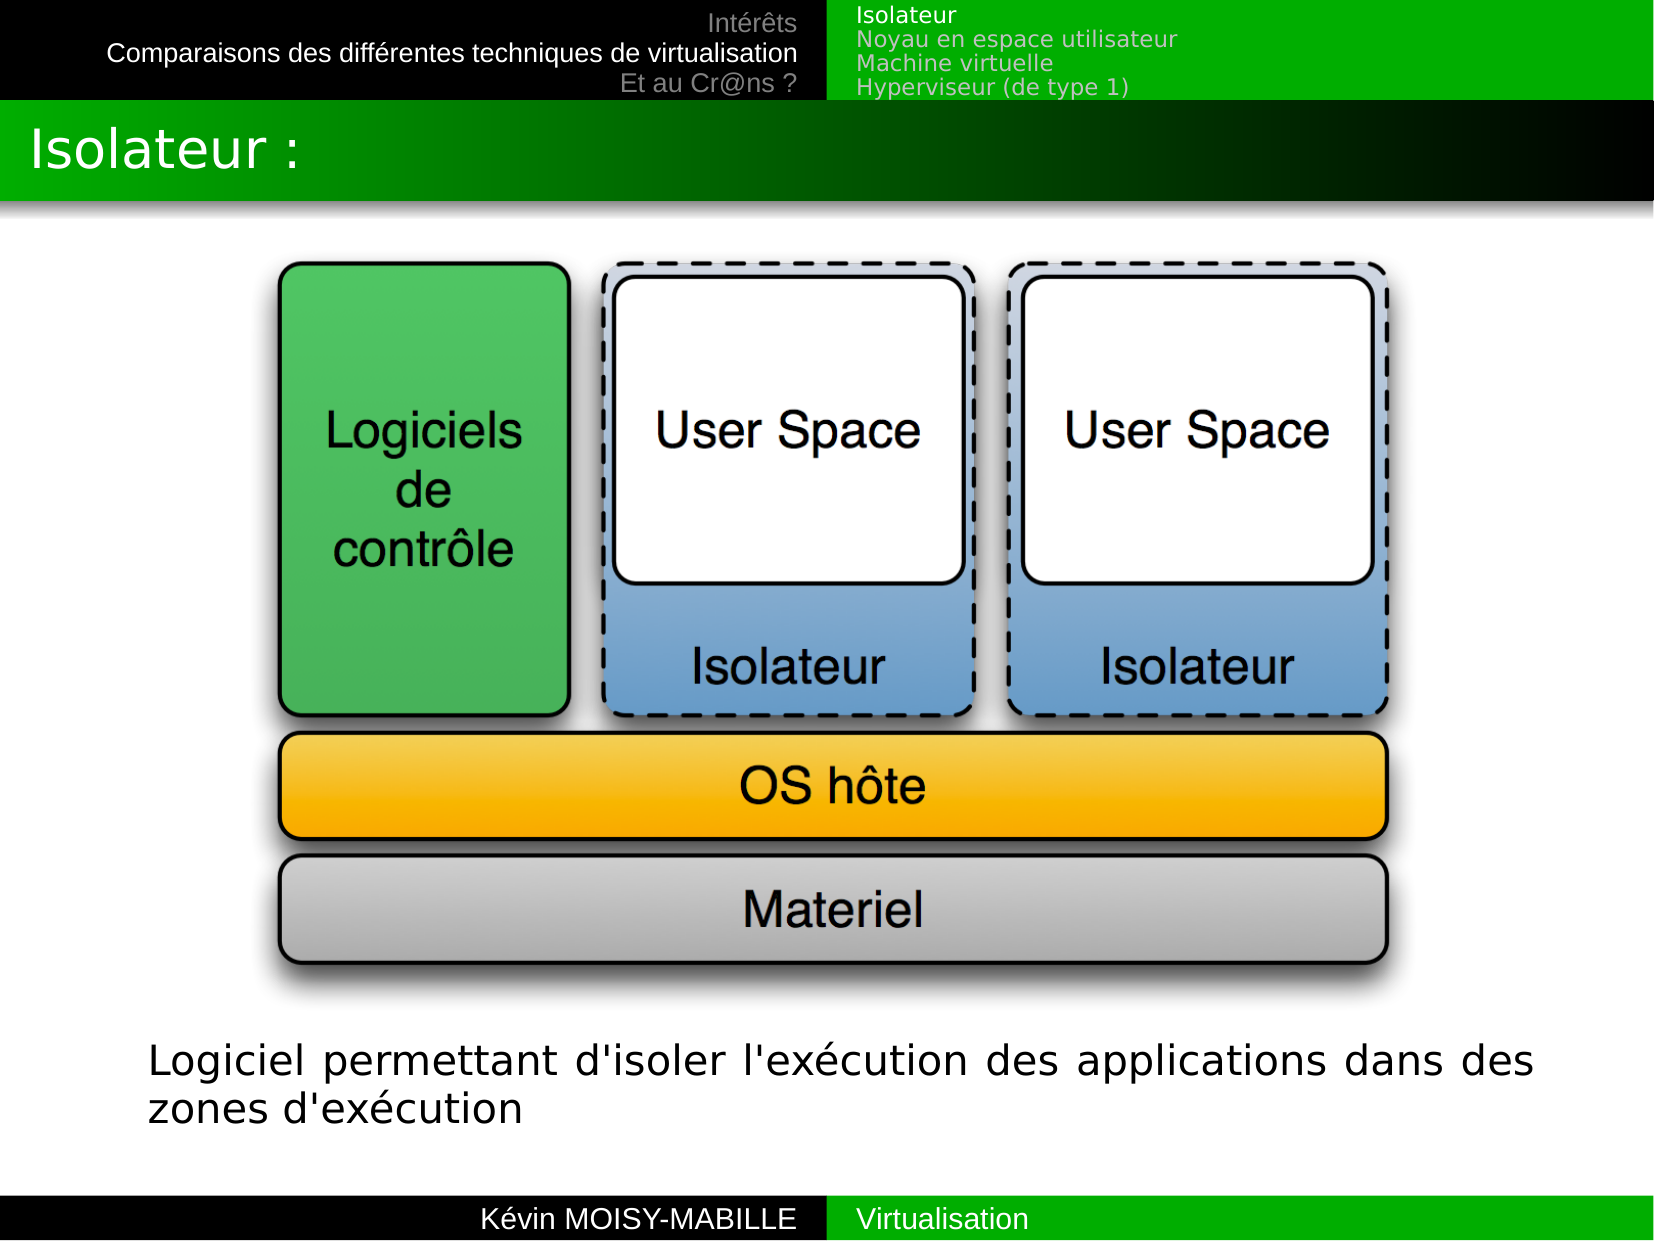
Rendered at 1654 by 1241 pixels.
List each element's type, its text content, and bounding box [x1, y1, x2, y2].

text_box Isolateur : [29, 118, 1654, 184]
picture [194, 195, 1472, 1036]
text_box [0, 1195, 1654, 1241]
text_box [0, 0, 1654, 219]
text_box Isolateur Noyau en espace utilisateur Machine virtuelle Hyperviseur (de type 1) [856, 5, 1625, 101]
text_box Intérêts Comparaisons des différentes techniques de virtualisation Et au Cr@ns ? [0, 7, 798, 99]
text_box Virtualisation [856, 1202, 1654, 1238]
text_box Logiciel permettant d'isoler l'exécution des applications dans des zones d'exécution [147, 1036, 1536, 1152]
text_box Kévin MOISY-MABILLE [0, 1202, 798, 1238]
